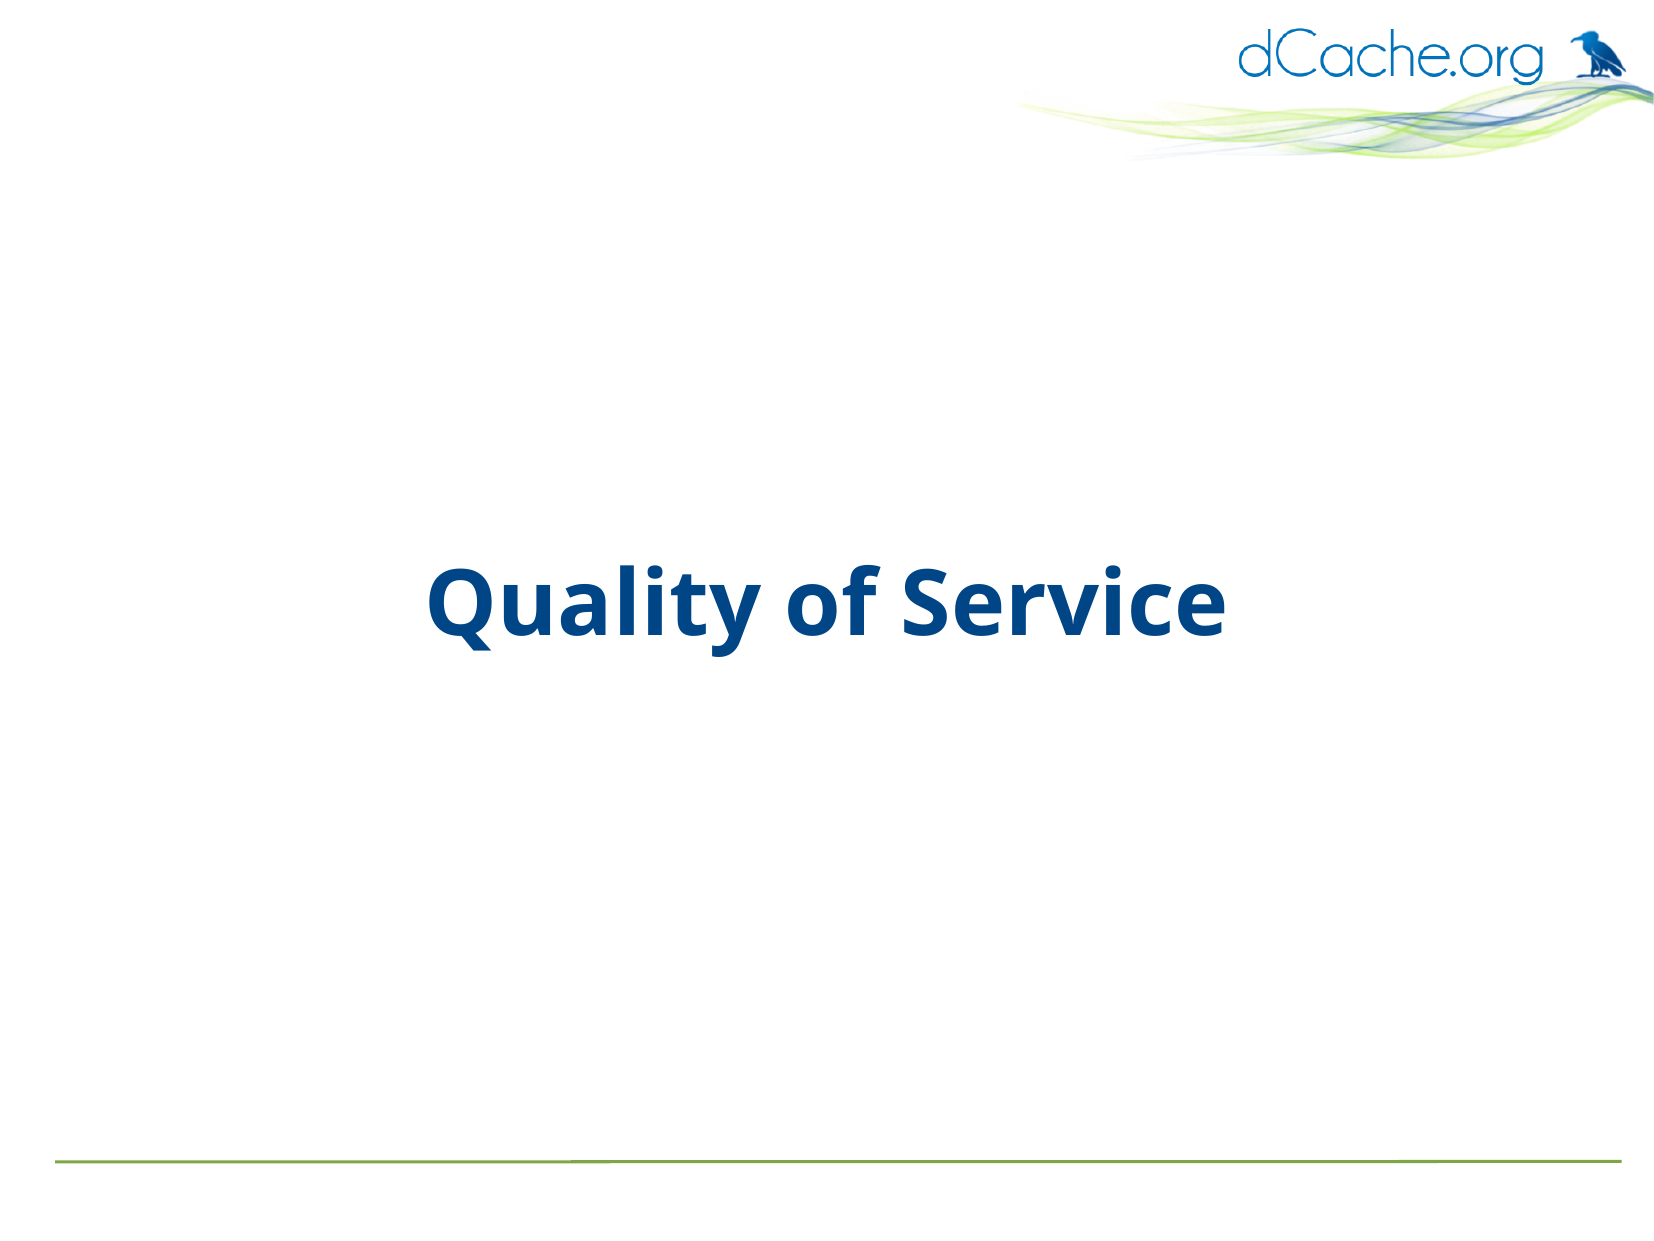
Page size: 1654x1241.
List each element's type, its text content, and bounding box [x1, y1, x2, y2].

list Quality of Service [336, 537, 1317, 703]
picture [956, 16, 1654, 169]
